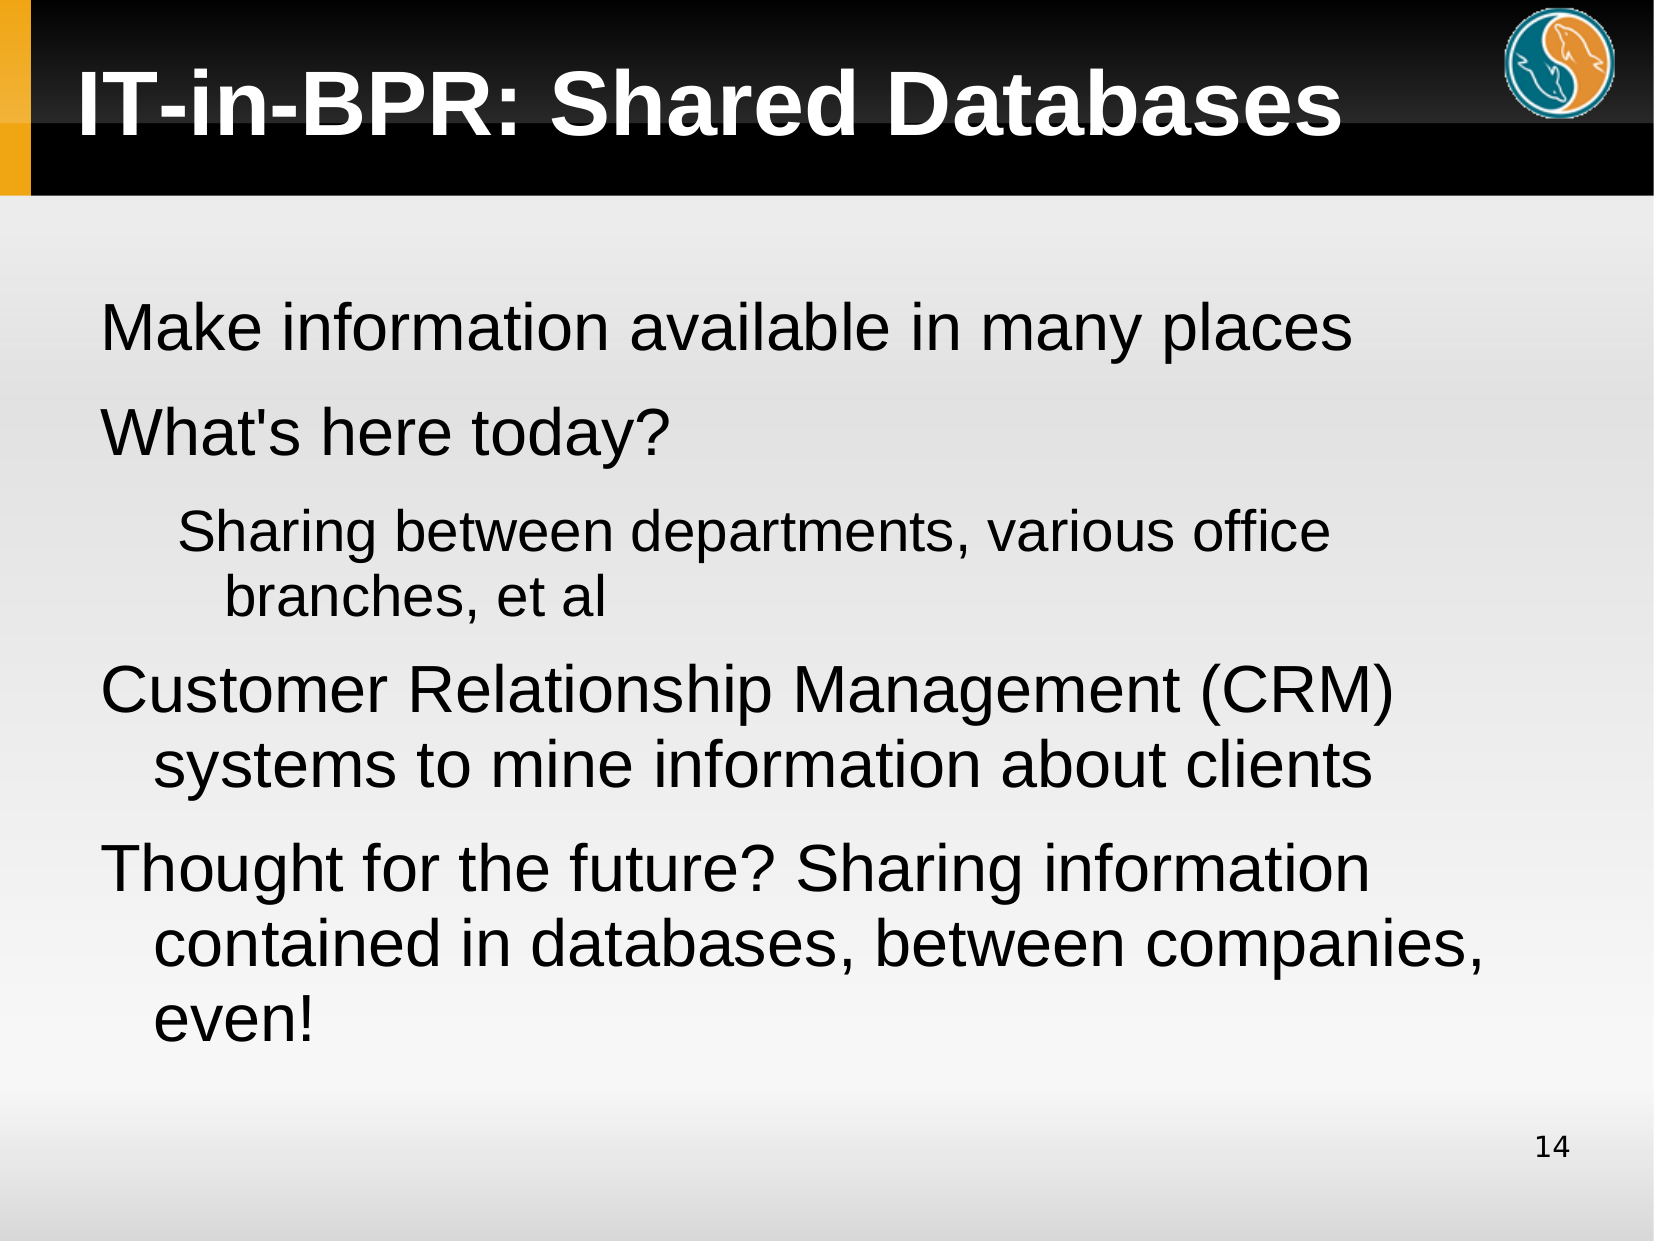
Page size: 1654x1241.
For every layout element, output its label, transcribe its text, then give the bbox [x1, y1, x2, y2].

list Make information available in many places What's here today? Sharing between departments, various office branches, et al Customer Relationship Management (CRM) systems to mine information about clients Thought for the future? Sharing information contained in databases, between companies, even! [82, 290, 1571, 1094]
picture [0, 0, 1654, 1241]
title IT-in-BPR: Shared Databases [76, 7, 1565, 200]
